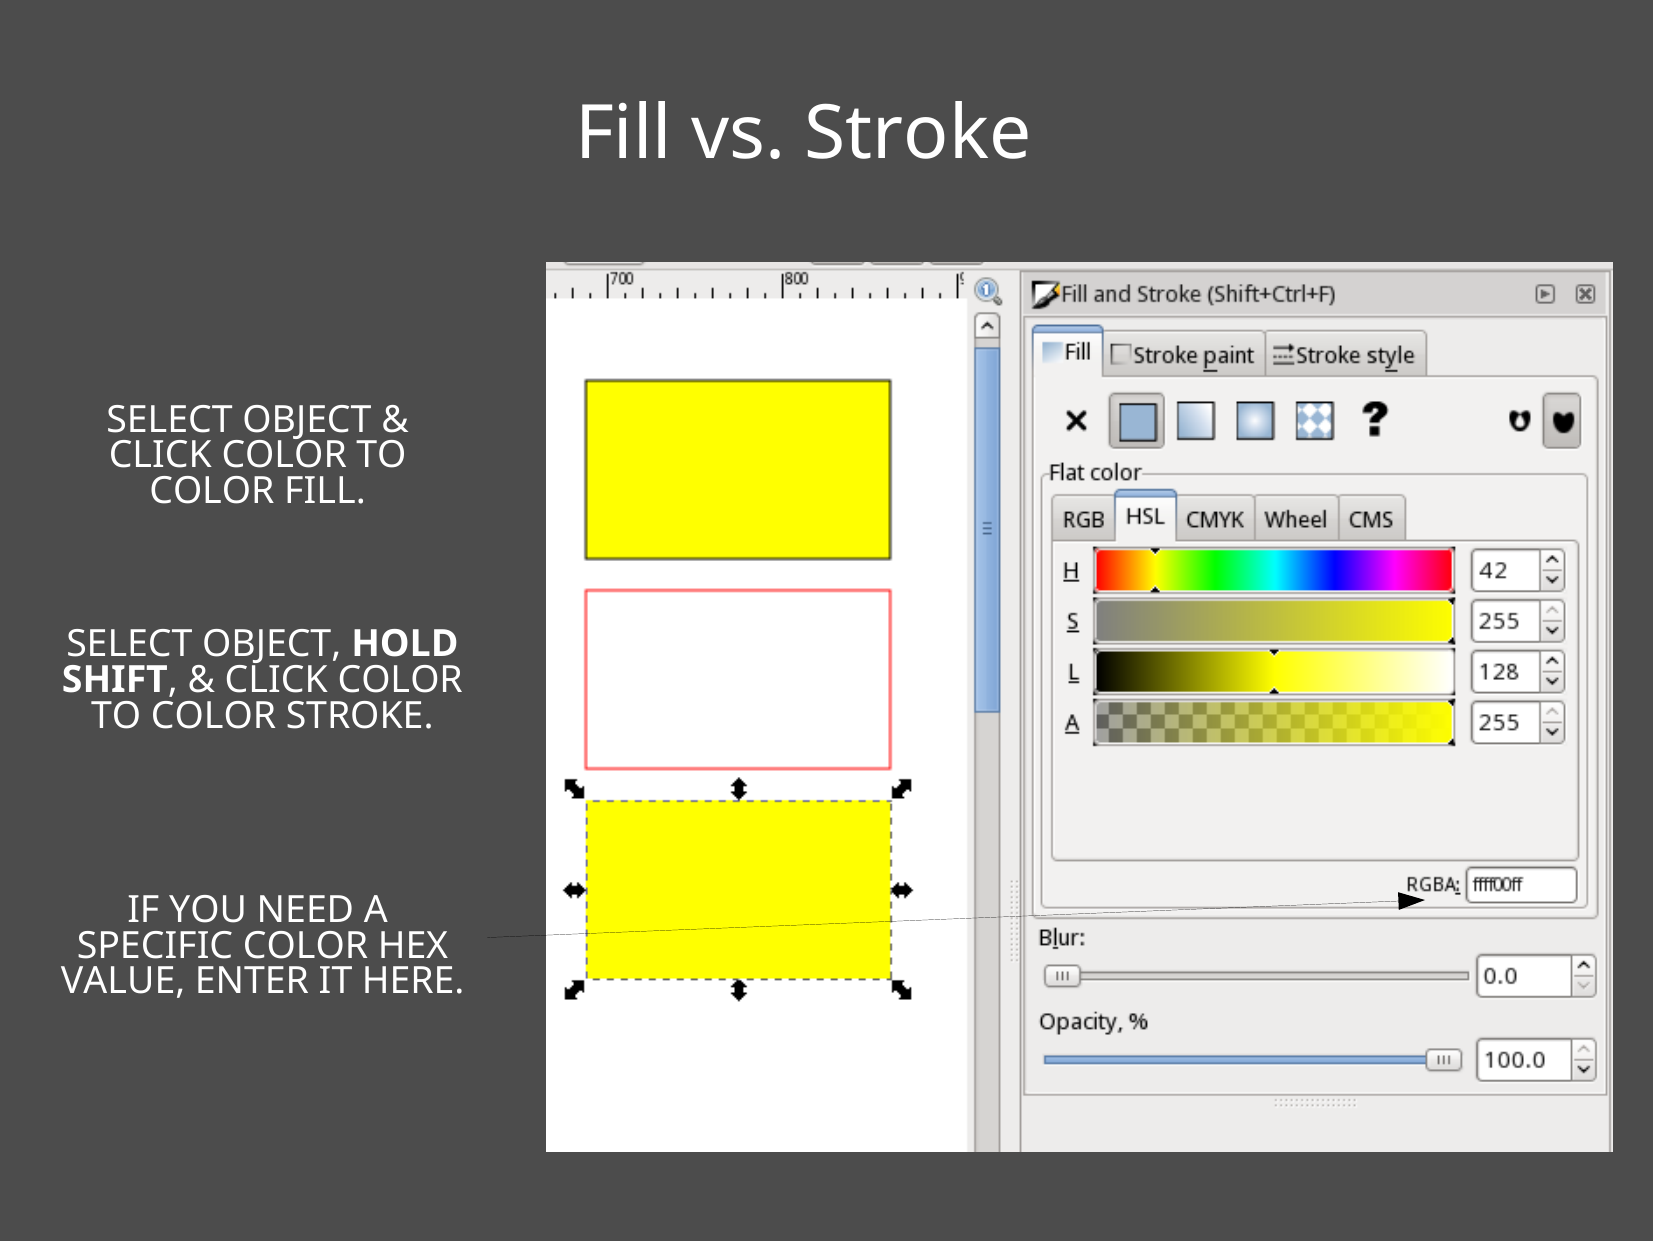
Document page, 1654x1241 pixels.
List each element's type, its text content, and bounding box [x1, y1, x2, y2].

title SELECT OBJECT & CLICK COLOR TO COLOR FILL. [37, 390, 488, 525]
title Fill vs. Stroke [53, 6, 1554, 269]
title IF YOU NEED A SPECIFIC COLOR HEX VALUE, ENTER IT HERE. [37, 880, 488, 1015]
picture [546, 262, 1613, 1152]
title SELECT OBJECT, HOLD SHIFT, & CLICK COLOR TO COLOR STROKE. [37, 614, 488, 749]
